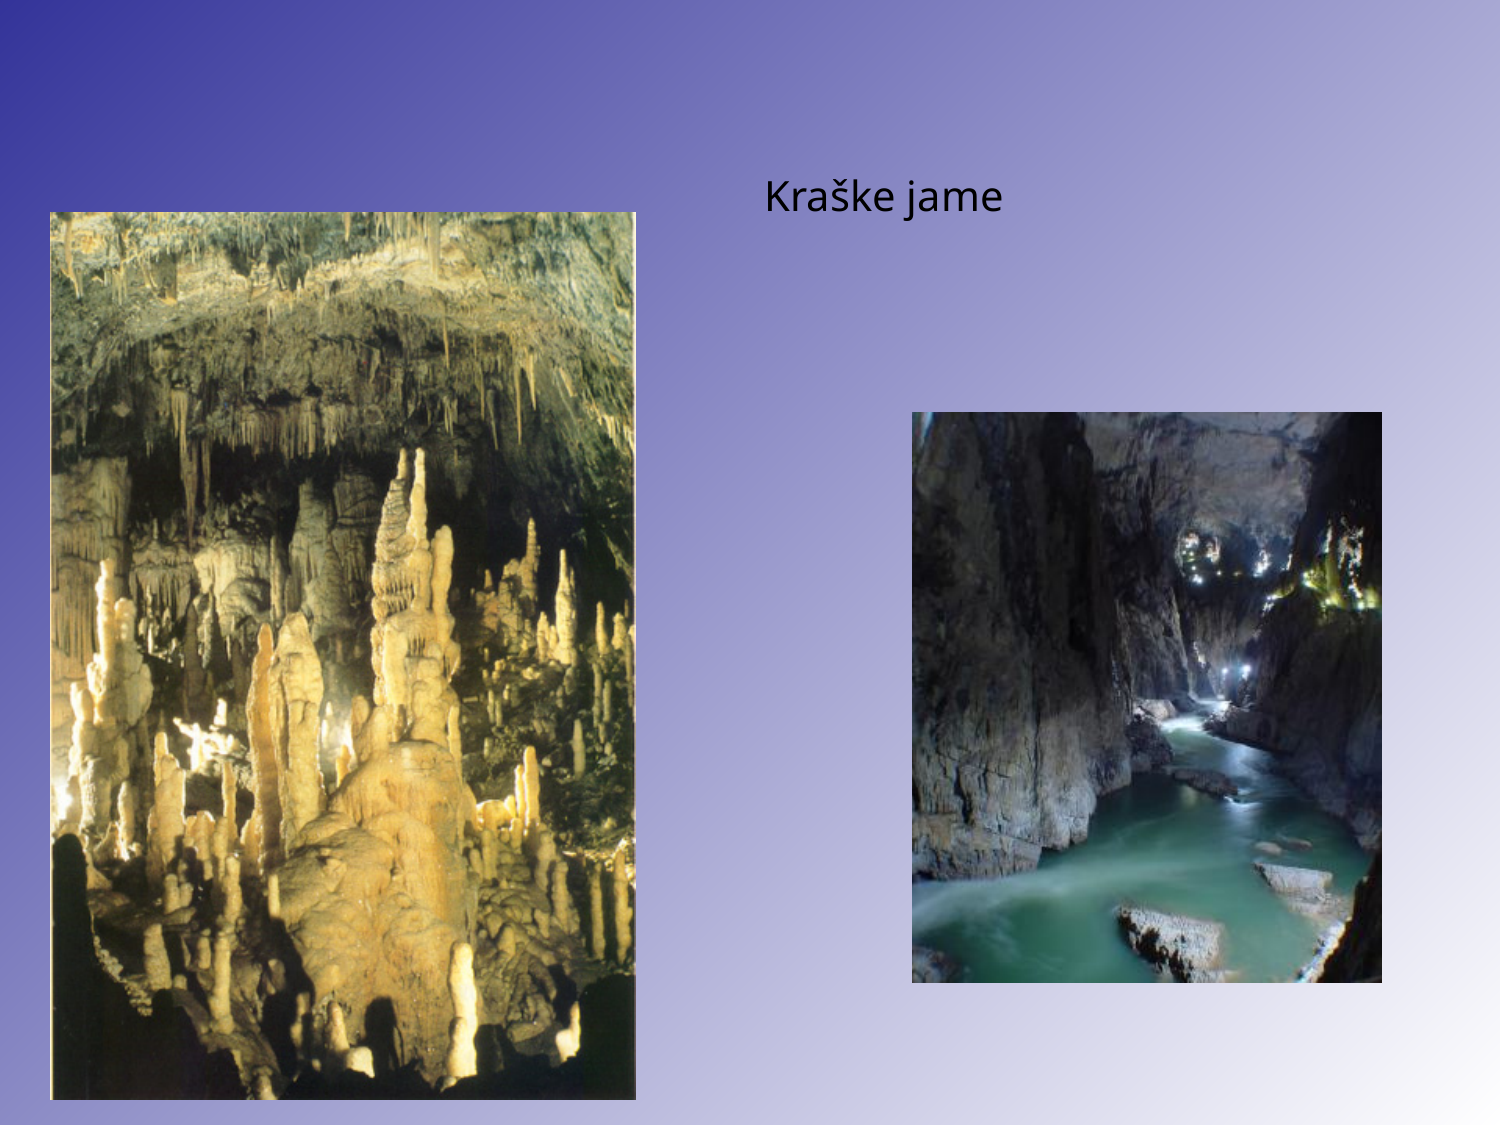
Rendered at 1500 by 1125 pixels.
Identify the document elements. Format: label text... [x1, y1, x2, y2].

picture [50, 212, 636, 1100]
picture [912, 412, 1382, 983]
text_box Kraške jame [750, 162, 1300, 299]
